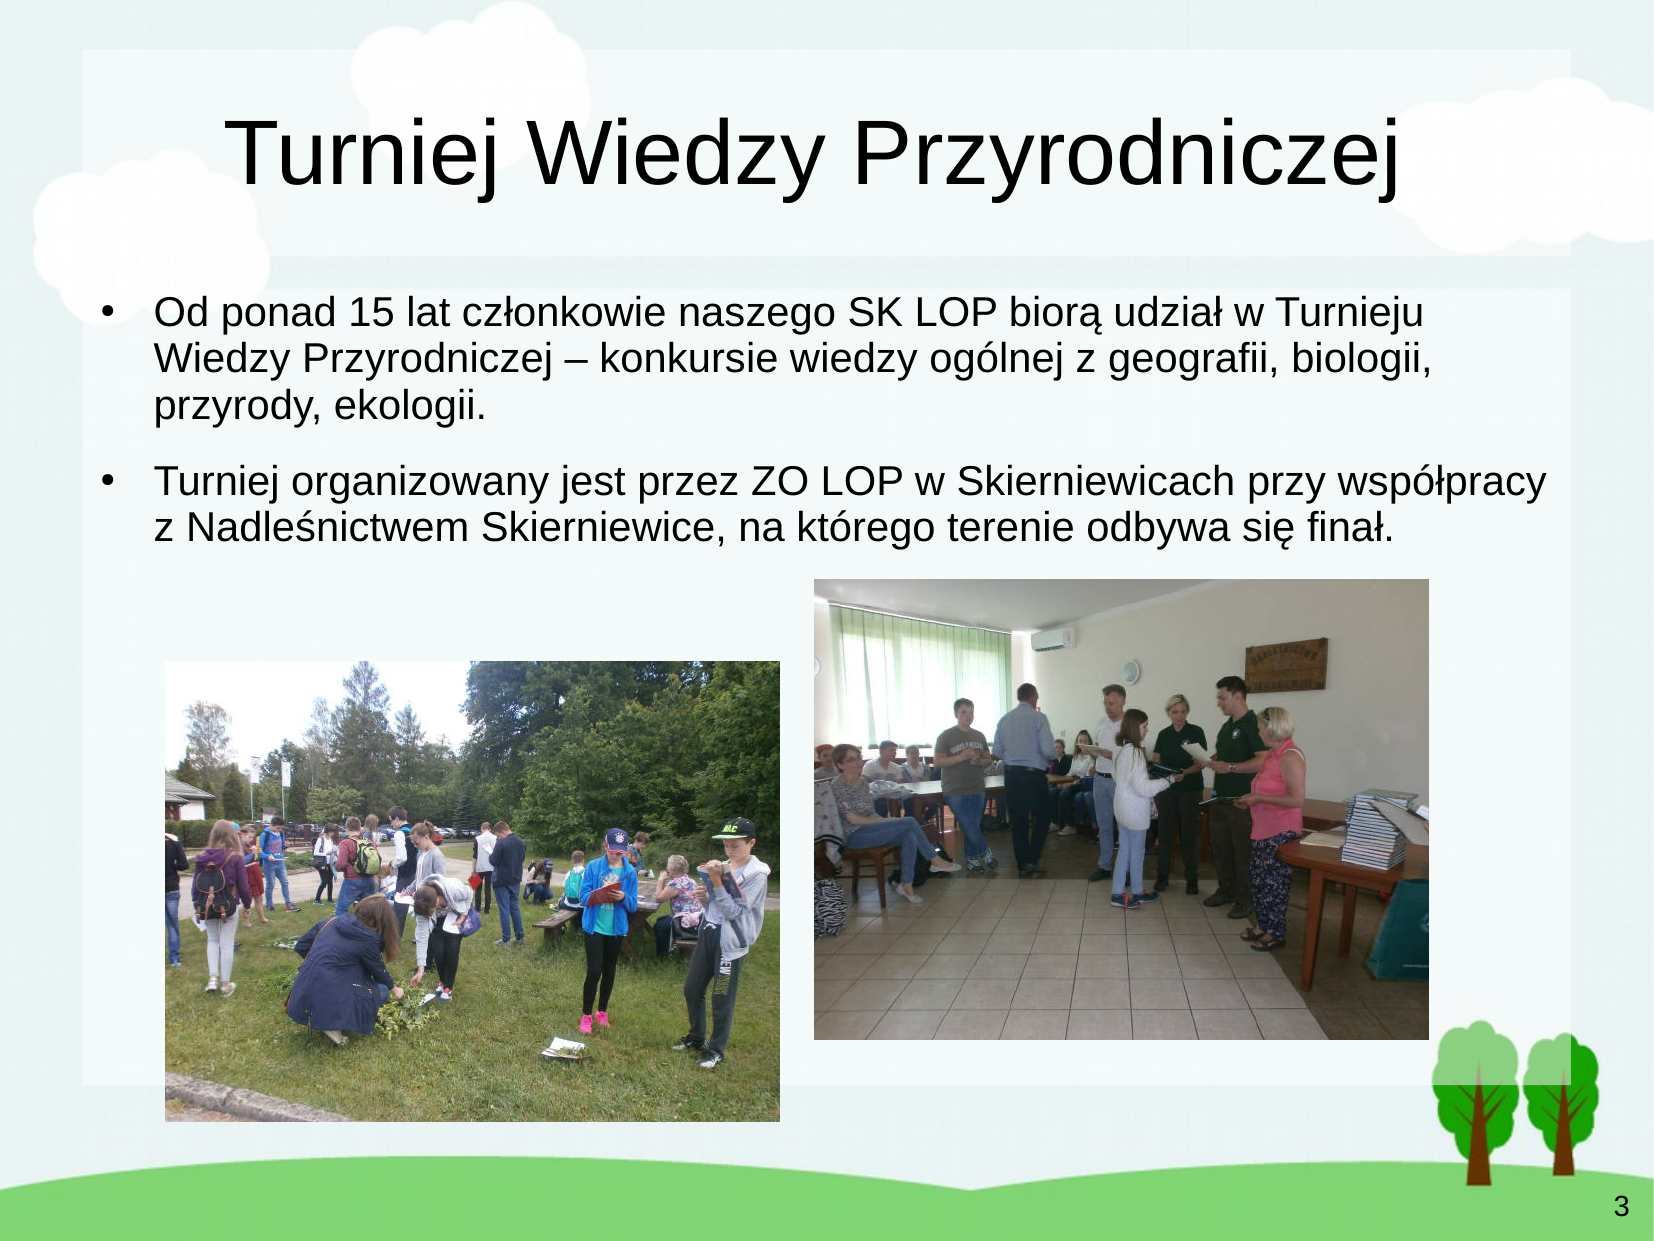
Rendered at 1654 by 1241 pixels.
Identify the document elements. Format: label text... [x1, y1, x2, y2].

list Od ponad 15 lat członkowie naszego SK LOP biorą udział w Turnieju Wiedzy Przyrodniczej – konkursie wiedzy ogólnej z geografii, biologii, przyrody, ekologii. Turniej organizowany jest przez ZO LOP w Skierniewicach przy współpracy z Nadleśnictwem Skierniewice, na którego terenie odbywa się finał. [82, 288, 1571, 1086]
picture [0, 0, 1654, 1241]
title Turniej Wiedzy Przyrodniczej [82, 49, 1571, 257]
